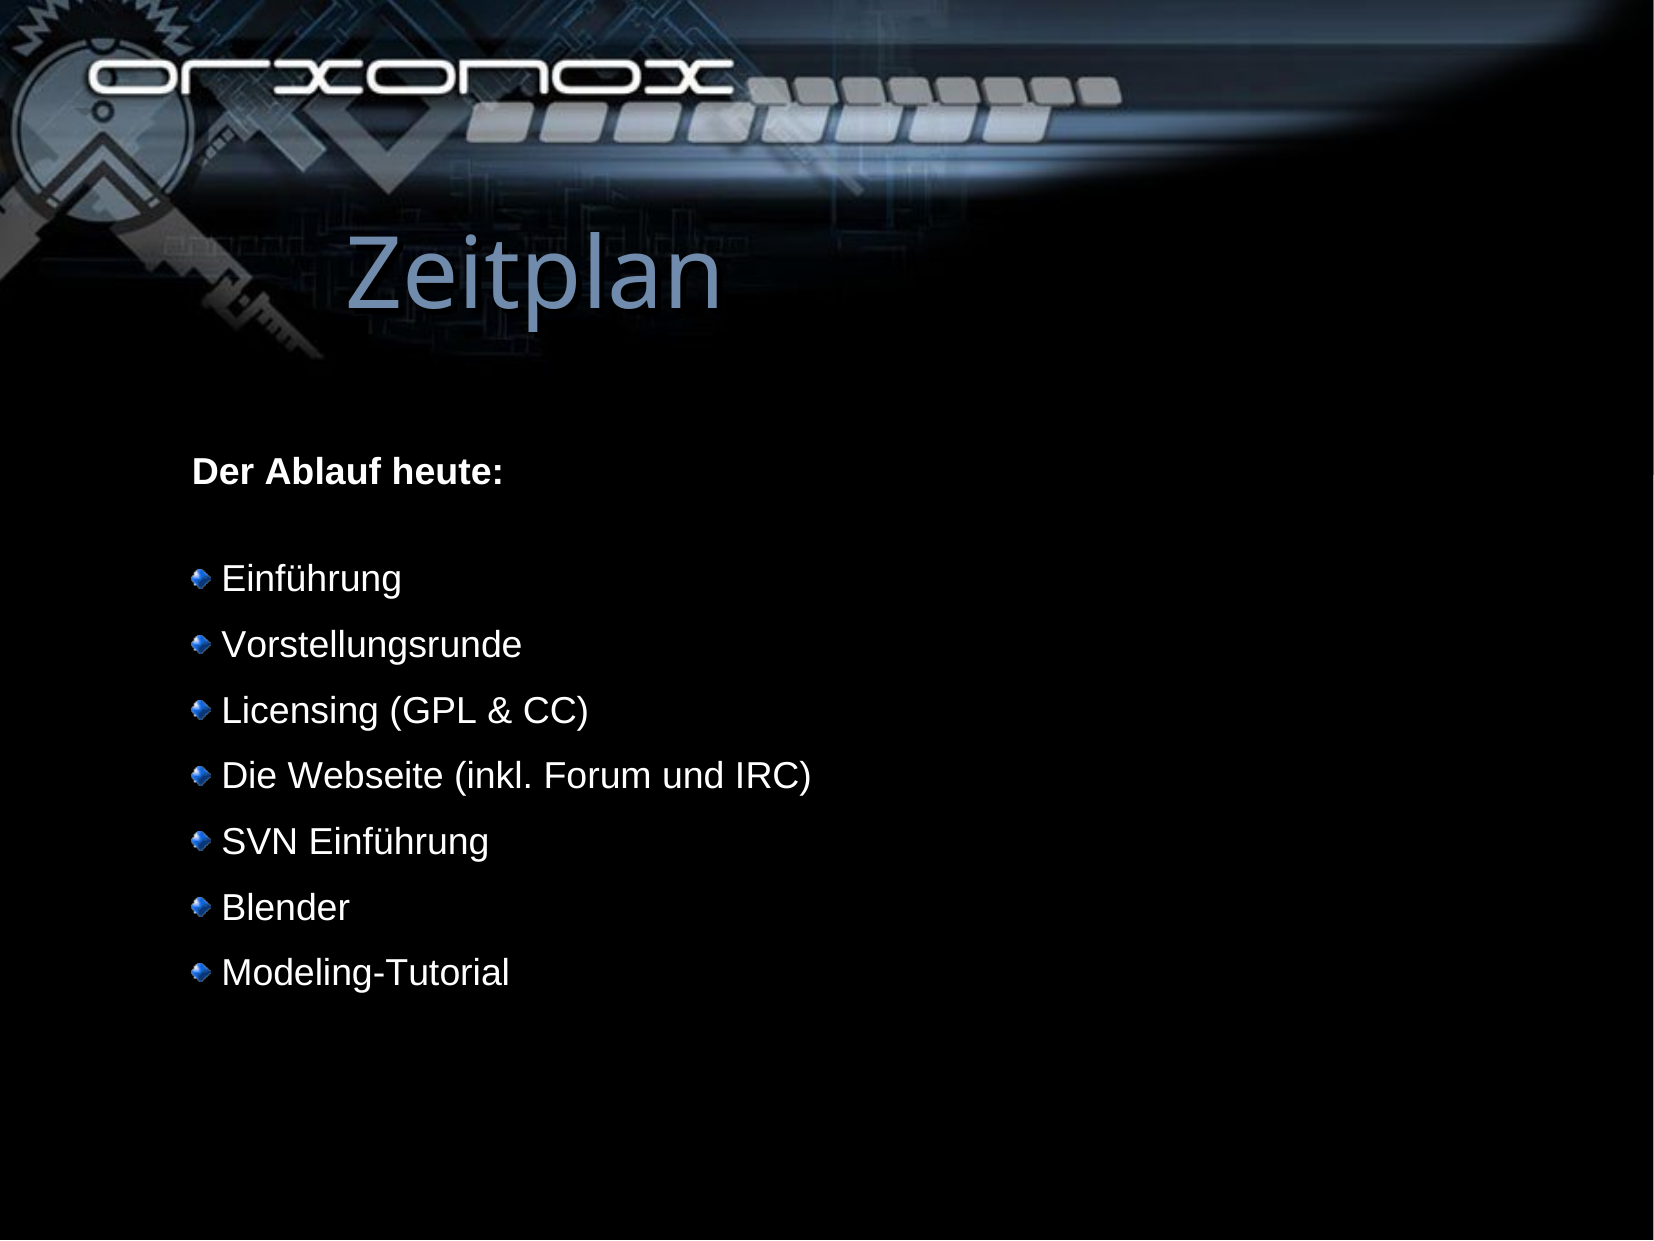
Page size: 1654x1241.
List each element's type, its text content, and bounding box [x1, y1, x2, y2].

text_box Zeitplan [330, 194, 1306, 326]
text_box Der Ablauf heute: Einführung Vorstellungsrunde Licensing (GPL & CC) Die Webseite (inkl. Forum und IRC) SVN Einführung Blender Modeling-Tutorial [177, 442, 1329, 1001]
picture [0, 0, 1654, 475]
